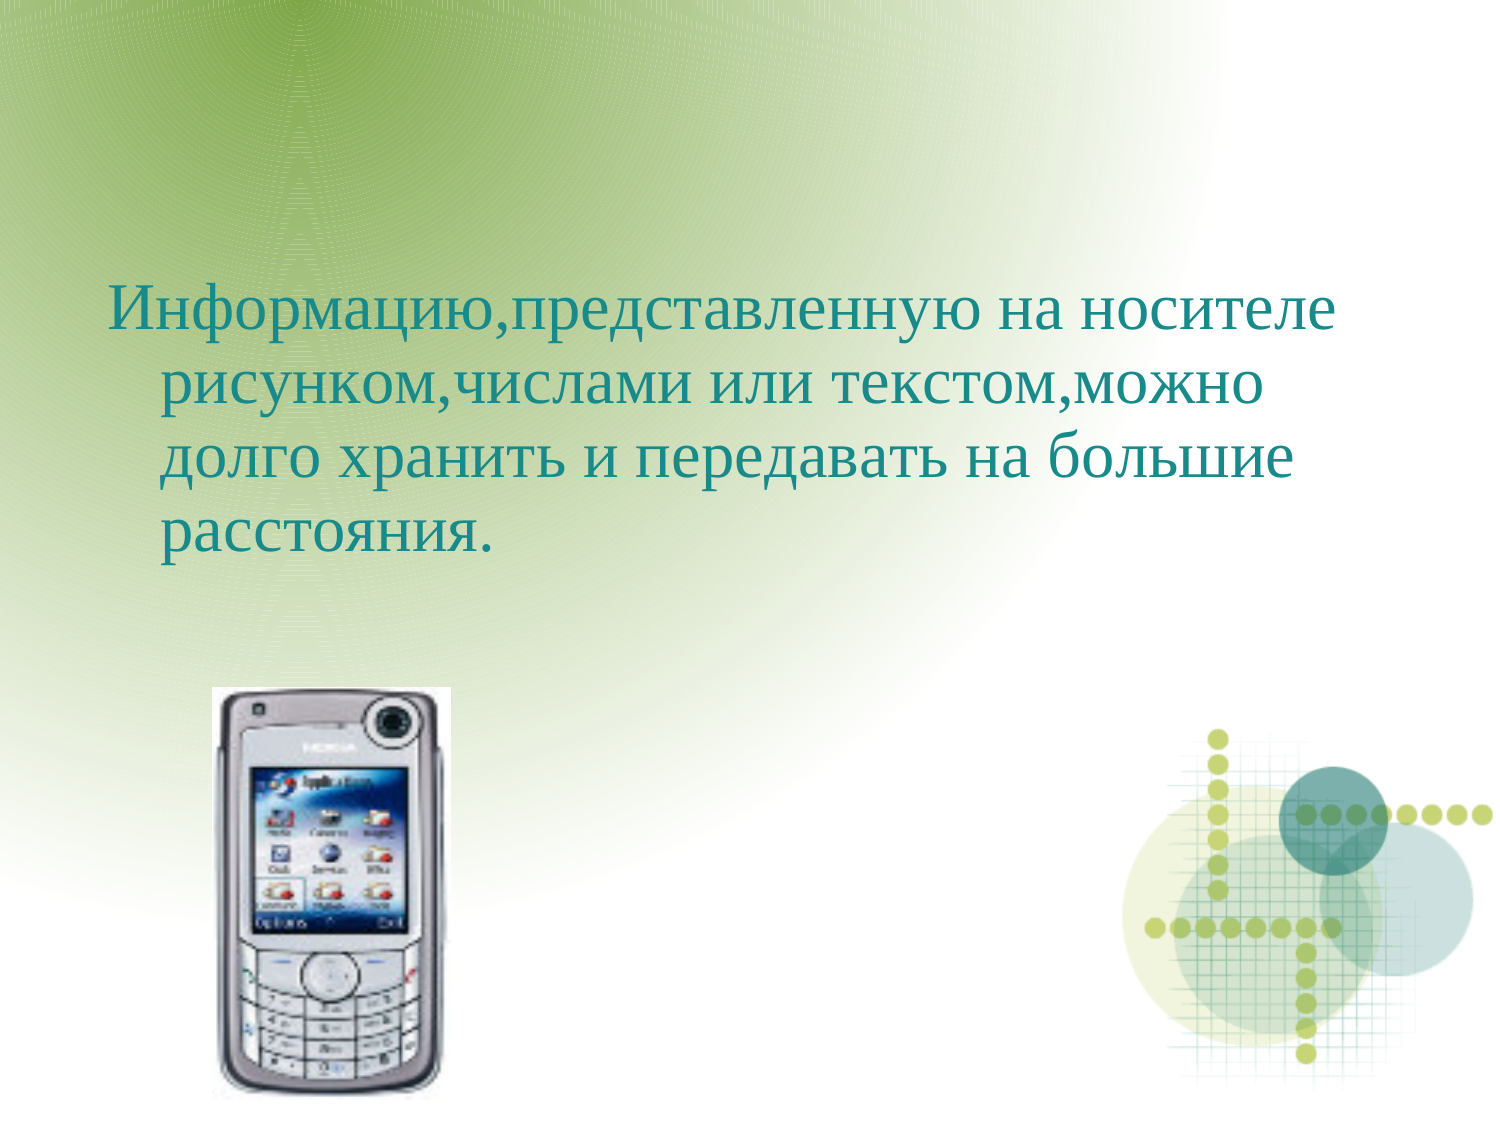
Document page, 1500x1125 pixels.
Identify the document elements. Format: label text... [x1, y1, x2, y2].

picture [1110, 718, 1500, 1098]
title [75, 45, 1426, 233]
picture [212, 687, 451, 1101]
list Информацию,представленную на носителе рисунком,числами или текстом,можно долго хранить и передавать на большие расстояния. [75, 262, 1426, 1001]
